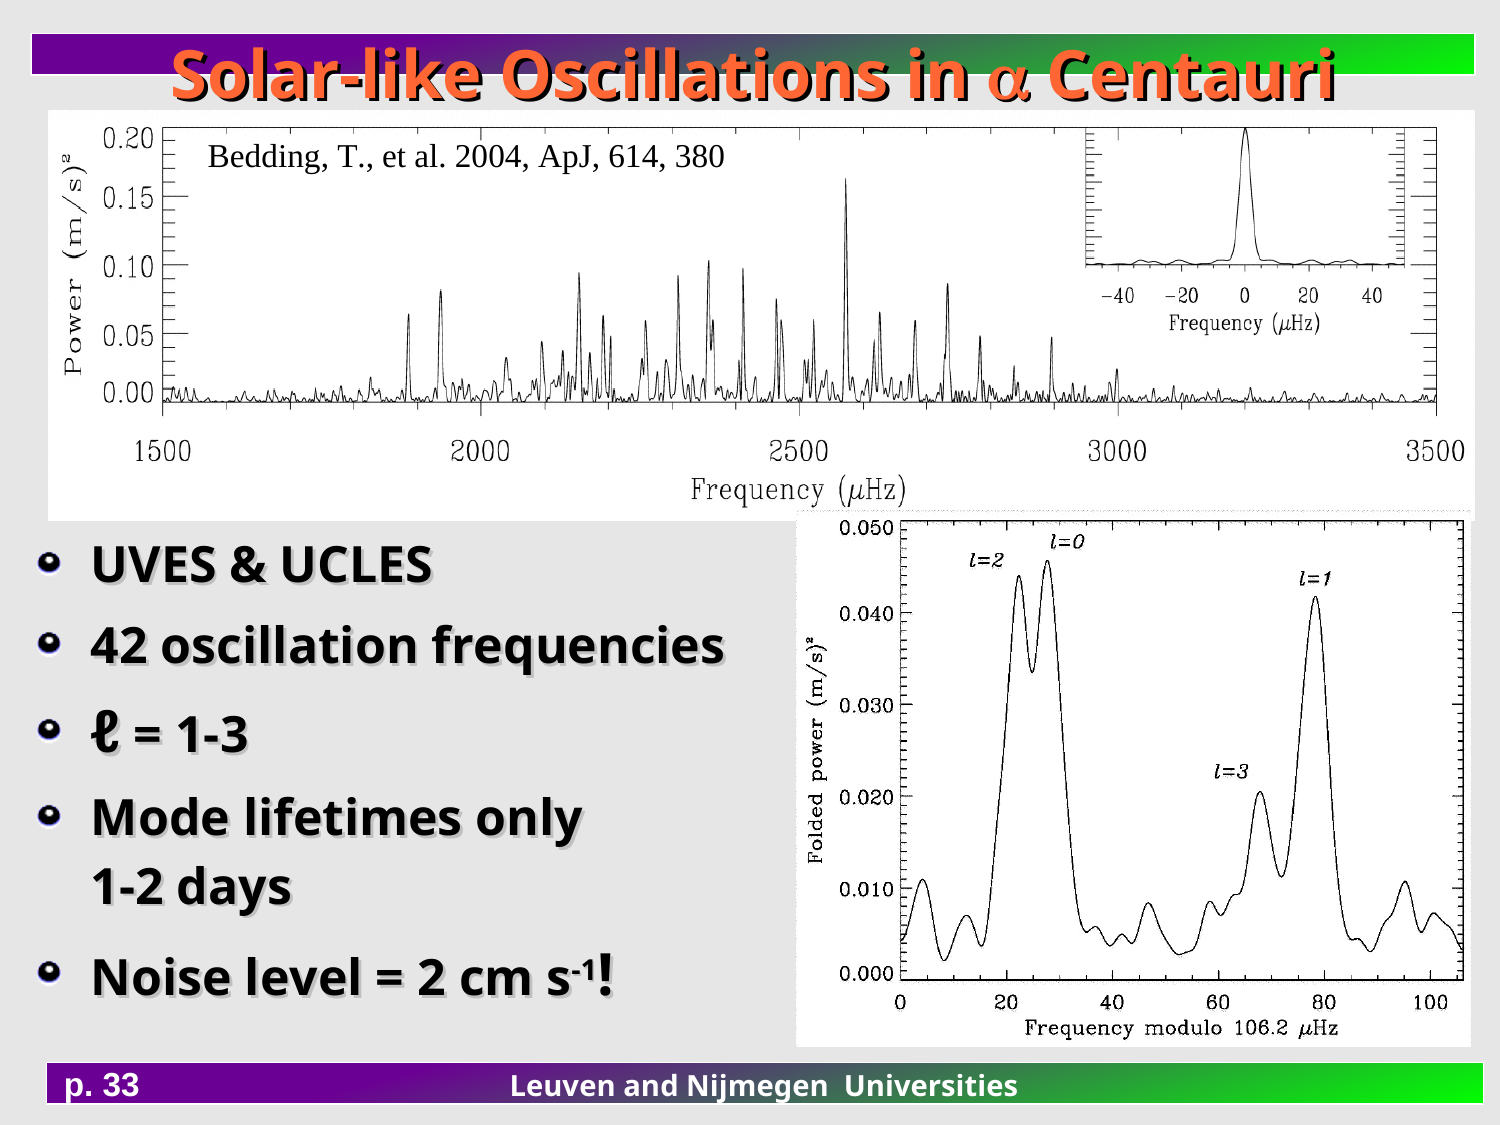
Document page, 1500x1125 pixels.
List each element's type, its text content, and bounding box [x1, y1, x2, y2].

list UVES & UCLES 42 oscillation frequencies ℓ = 1-3 Mode lifetimes only 1-2 days Noise level = 2 cm s-1! [19, 521, 824, 1119]
title Solar-like Oscillations in  Centauri [78, 0, 1429, 110]
text_box Bedding, T., et al. 2004, ApJ, 614, 380 [176, 126, 757, 255]
picture [48, 110, 1475, 1047]
